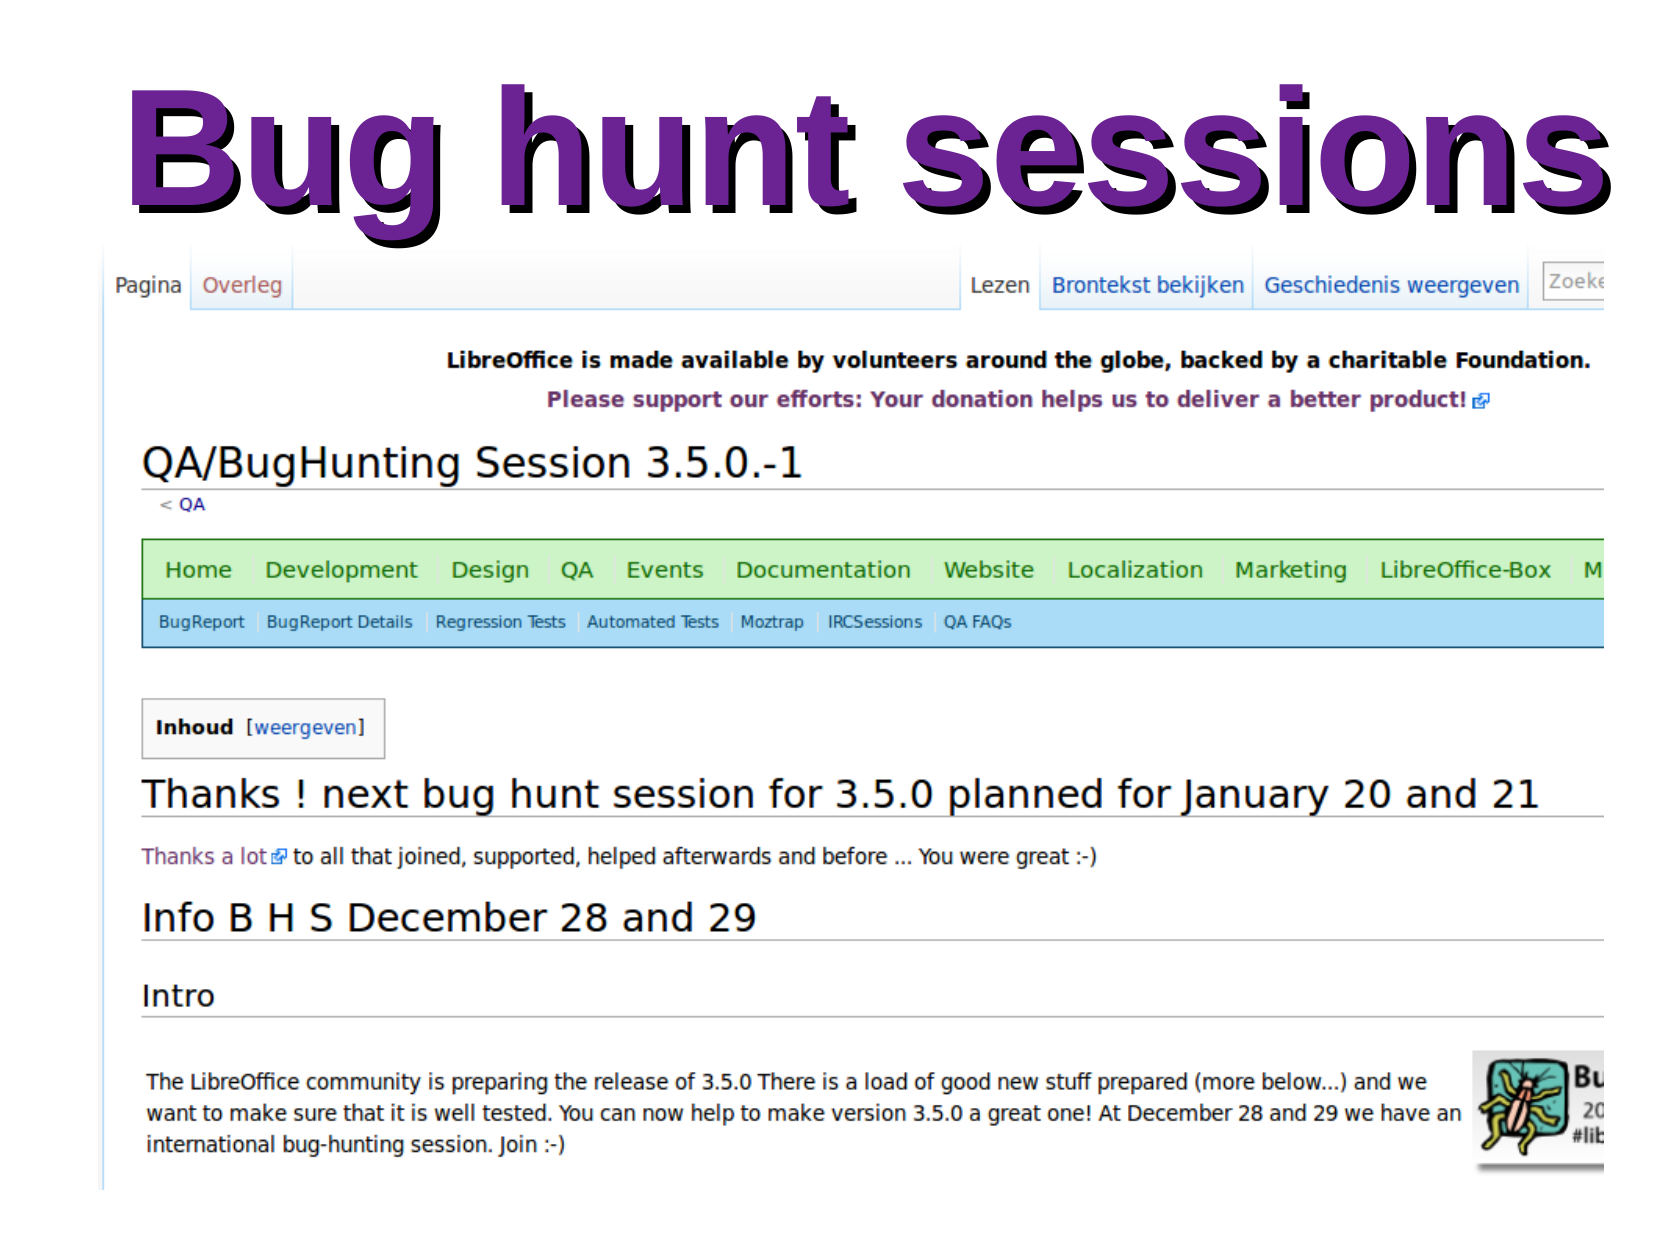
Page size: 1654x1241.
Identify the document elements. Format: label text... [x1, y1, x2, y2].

picture [98, 243, 1604, 1190]
text_box Bug hunt sessions [106, 47, 1627, 249]
